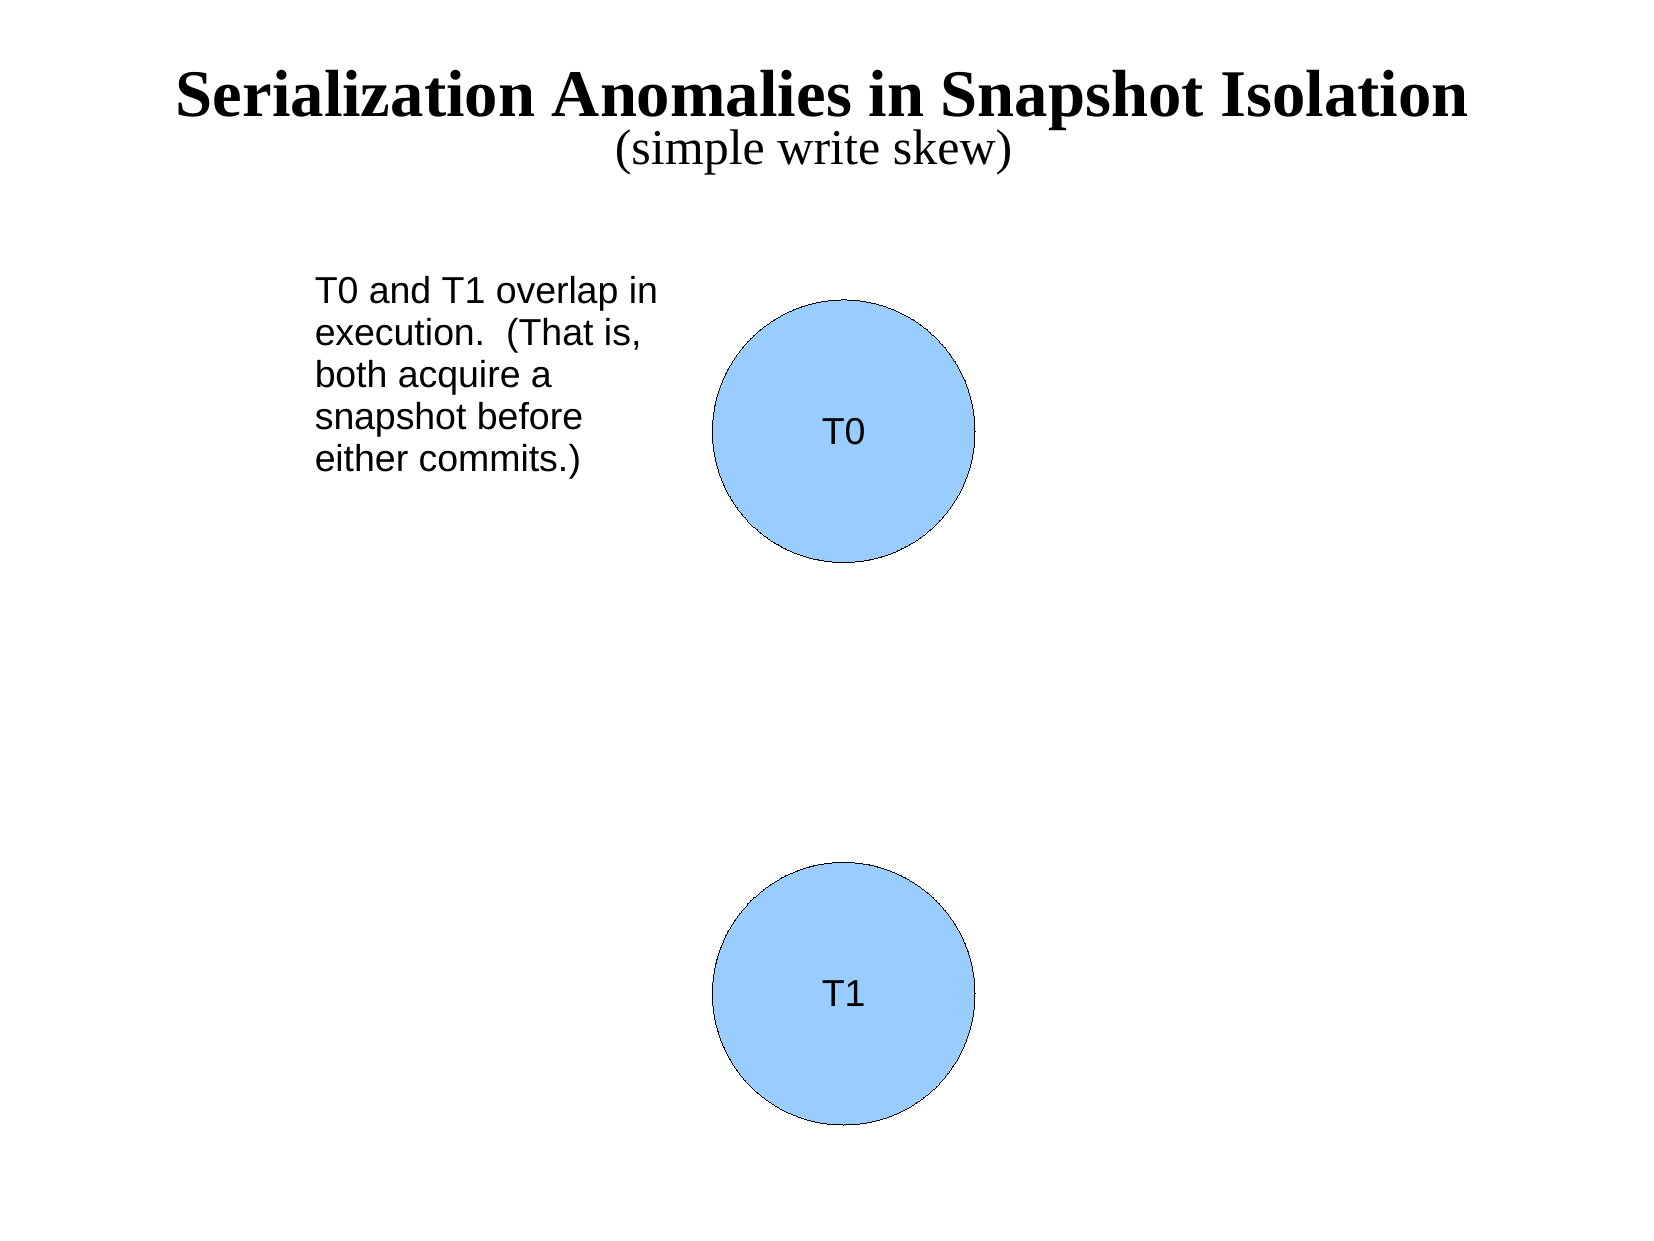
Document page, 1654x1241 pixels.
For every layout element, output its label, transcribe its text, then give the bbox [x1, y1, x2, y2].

text_box T1 [712, 862, 976, 1126]
title Serialization Anomalies in Snapshot Isolation [112, 37, 1535, 151]
text_box (simple write skew) [600, 112, 1088, 188]
text_box T0 [712, 299, 976, 563]
text_box T0 and T1 overlap in execution. (That is, both acquire a snapshot before either commits.) [300, 262, 676, 488]
